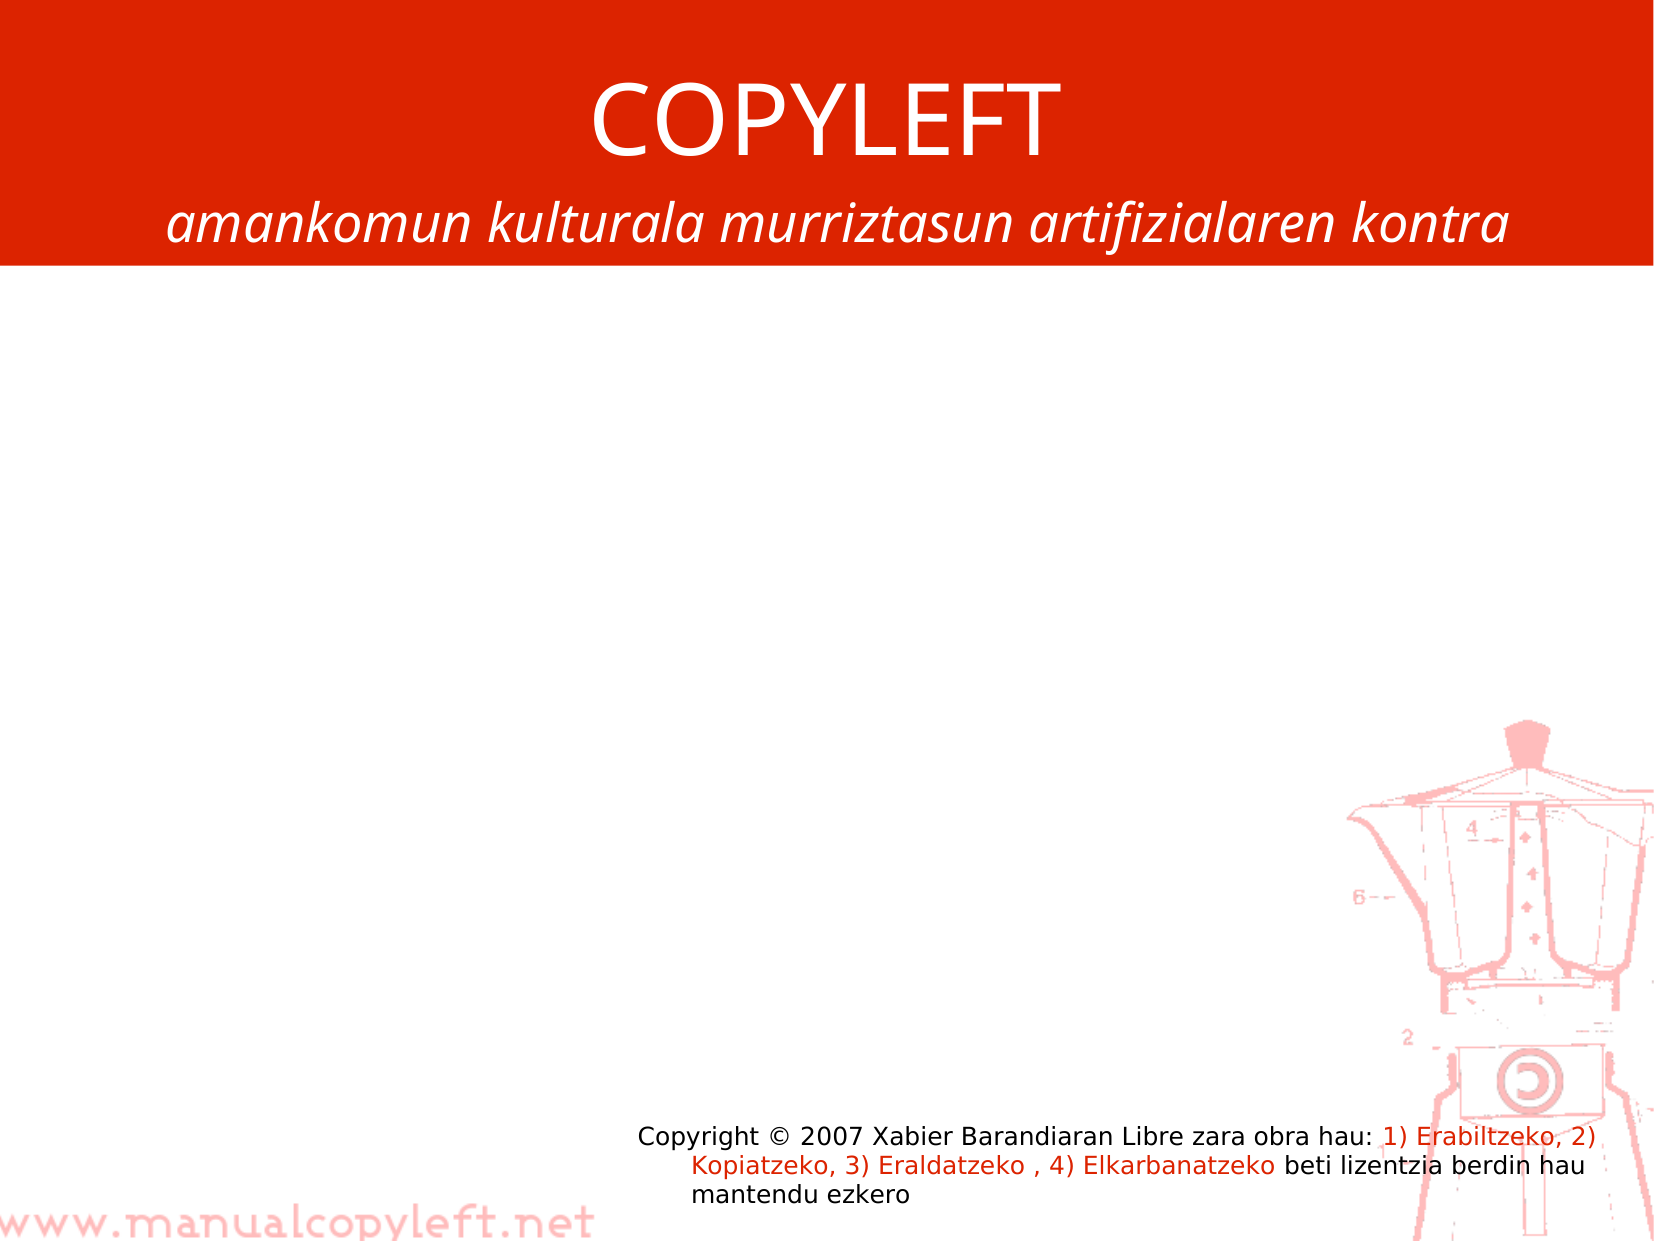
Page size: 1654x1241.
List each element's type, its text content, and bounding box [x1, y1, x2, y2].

title COPYLEFT amankomun kulturala murriztasun artifizialaren kontra [82, 49, 1595, 257]
list Copyright © 2007 Xabier Barandiaran Libre zara obra hau: 1) Erabiltzeko, 2) Kopiatzeko, 3) Eraldatzeko , 4) Elkarbanatzeko beti lizentzia berdin hau mantendu ezkero [620, 1121, 1636, 1241]
picture [0, 266, 1654, 1241]
text_box [0, 0, 1654, 266]
